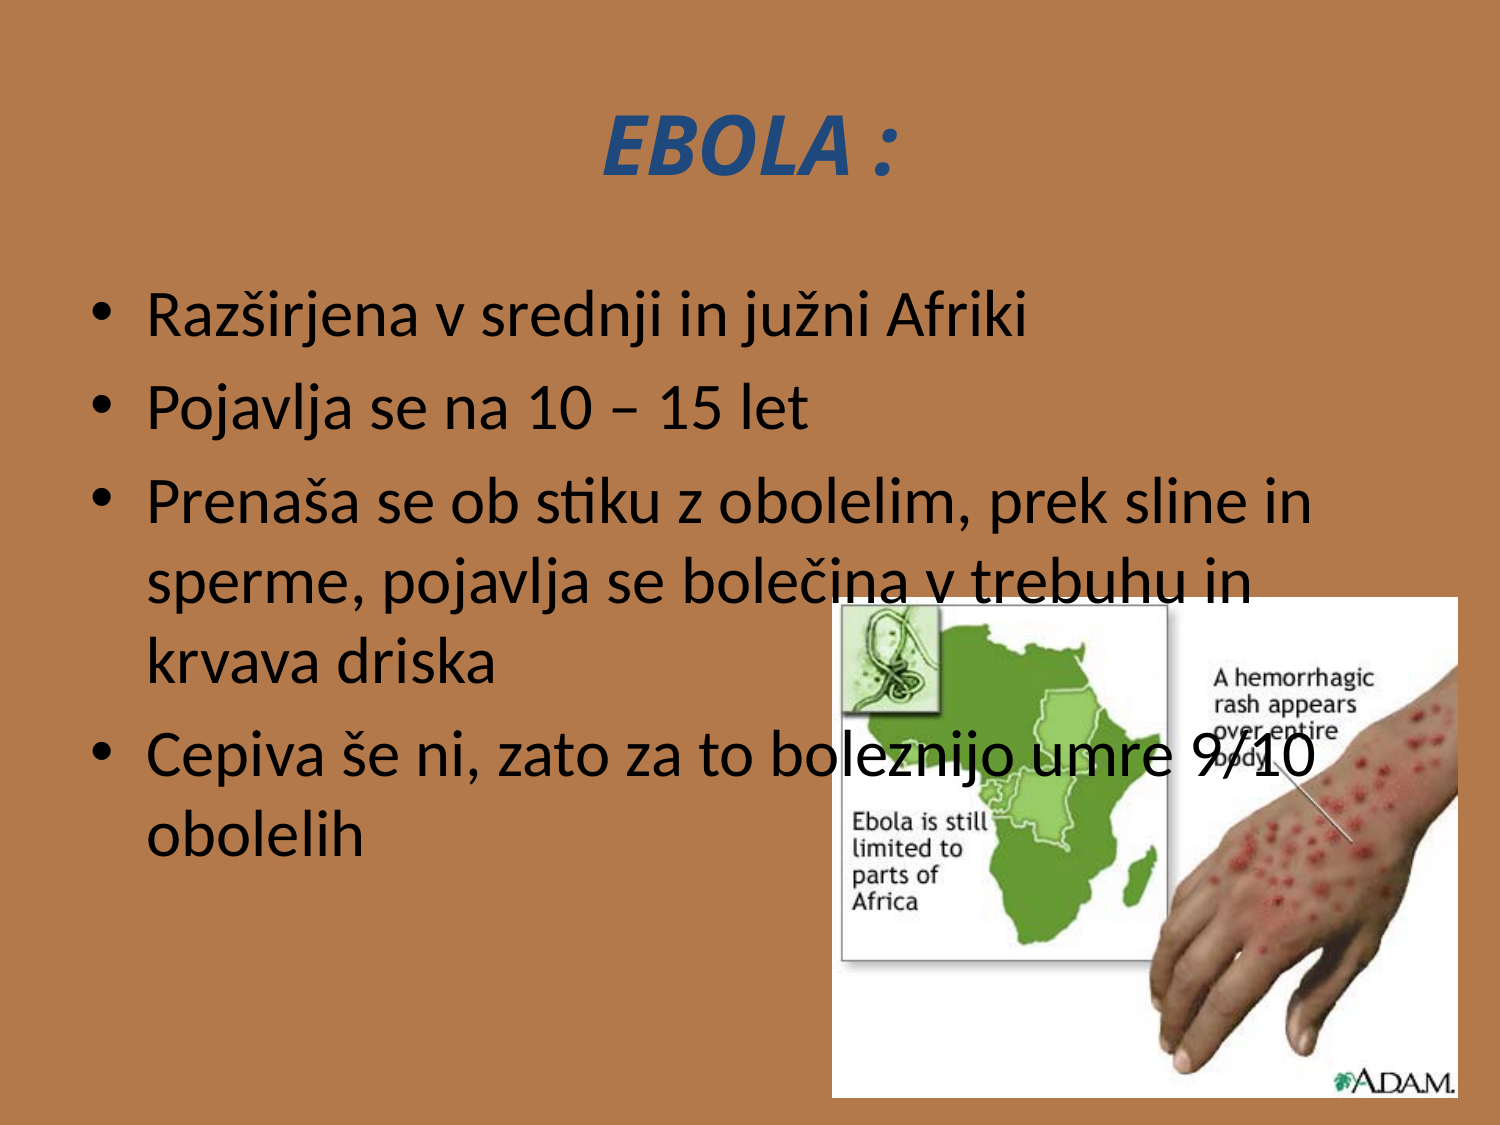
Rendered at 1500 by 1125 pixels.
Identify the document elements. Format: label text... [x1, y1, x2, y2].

list Razširjena v srednji in južni Afriki Pojavlja se na 10 – 15 let Prenaša se ob stiku z obolelim, prek sline in sperme, pojavlja se bolečina v trebuhu in krvava driska Cepiva še ni, zato za to boleznijo umre 9/10 obolelih [75, 262, 1425, 1005]
picture [832, 597, 1458, 1098]
title EBOLA : [75, 45, 1425, 233]
